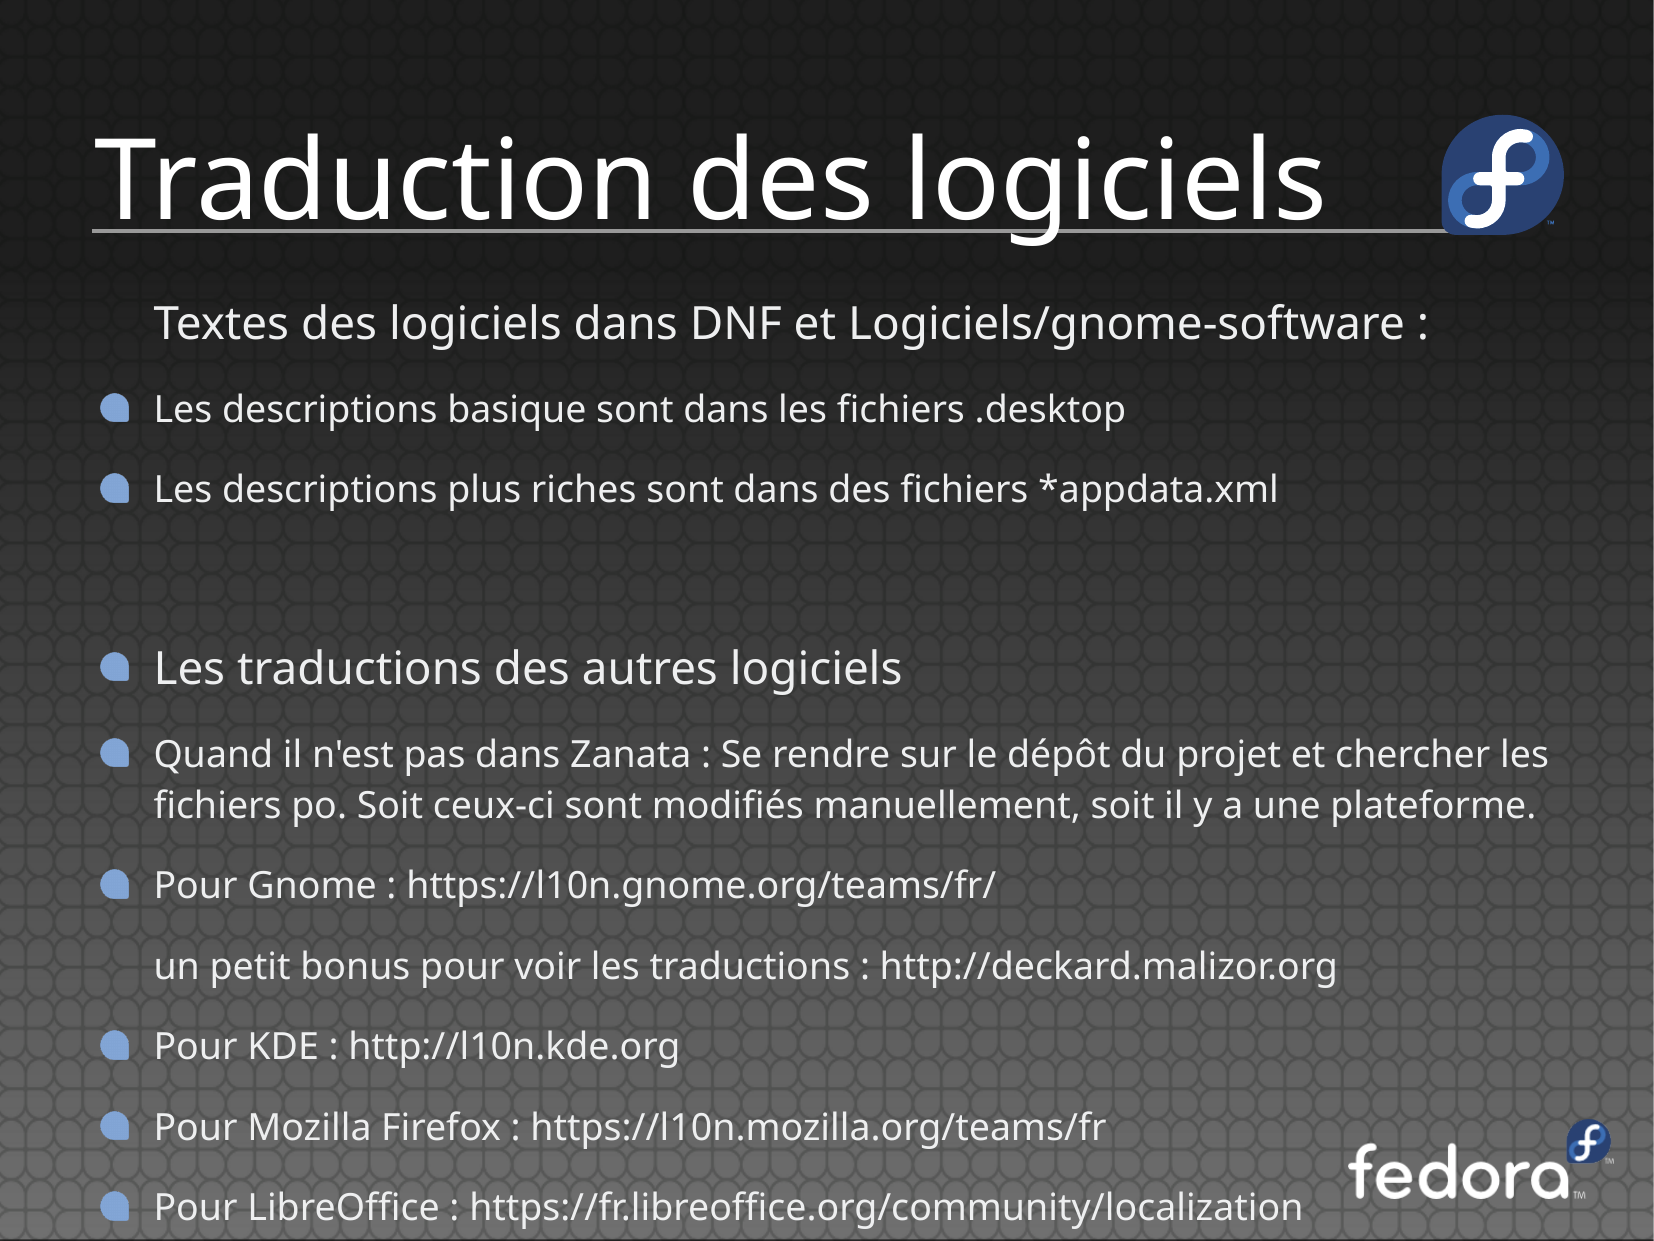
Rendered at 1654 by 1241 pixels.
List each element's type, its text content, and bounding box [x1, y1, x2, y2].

title Traduction des logiciels [94, 61, 1582, 291]
picture [0, 0, 1654, 1241]
list Textes des logiciels dans DNF et Logiciels/gnome-software : Les descriptions basique sont dans les fichiers .desktop Les descriptions plus riches sont dans des fichiers *appdata.xml Les traductions des autres logiciels Quand il n'est pas dans Zanata : Se rendre sur le dépôt du projet et chercher les fichiers po. Soit ceux-ci sont modifiés manuellement, soit il y a une plateforme. Pour Gnome : https://l10n.gnome.org/teams/fr/ un petit bonus pour voir les traductions : http://deckard.malizor.org Pour KDE : http://l10n.kde.org Pour Mozilla Firefox : https://l10n.mozilla.org/teams/fr Pour LibreOffice : https://fr.libreoffice.org/community/localization [82, 290, 1571, 1180]
